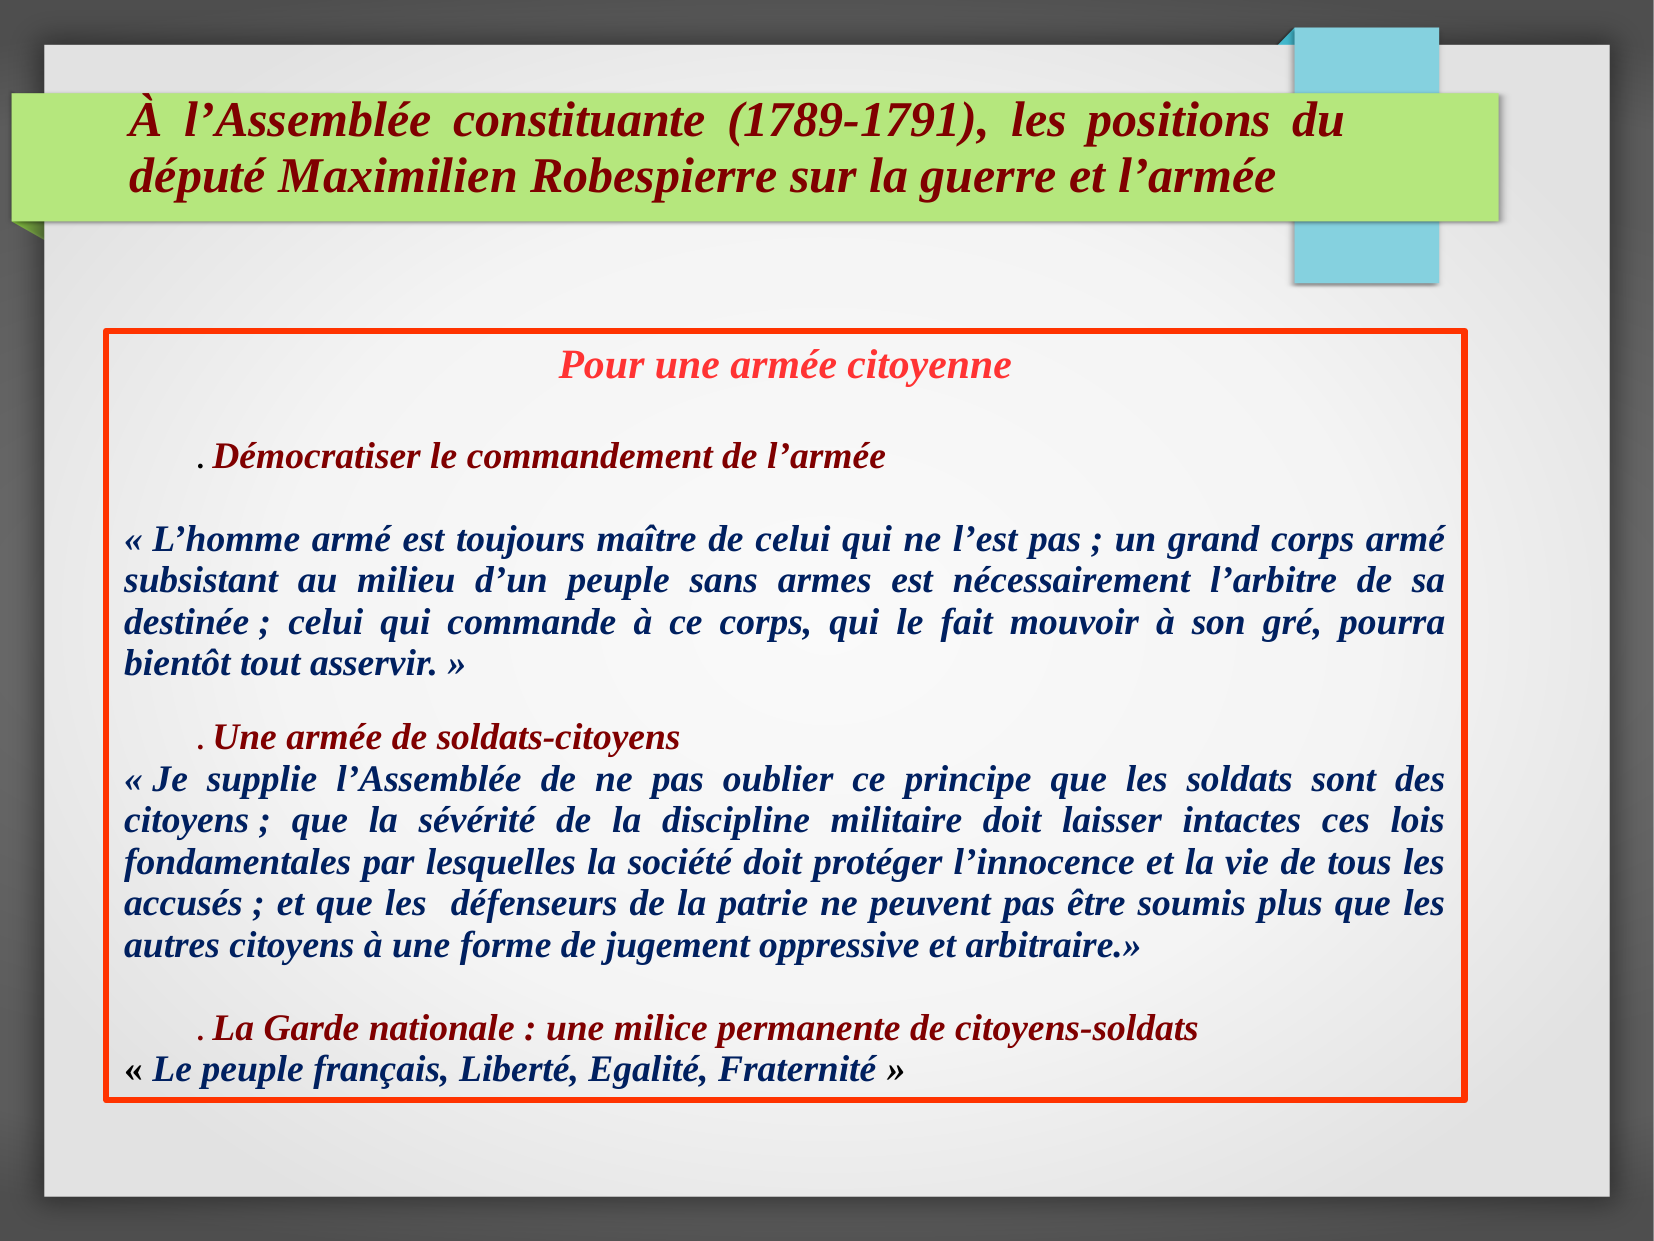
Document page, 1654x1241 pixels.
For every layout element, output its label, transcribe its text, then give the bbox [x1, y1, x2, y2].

text_box Pour une armée citoyenne . Démocratiser le commandement de l’armée « L’homme armé est toujours maître de celui qui ne l’est pas ; un grand corps armé subsistant au milieu d’un peuple sans armes est nécessairement l’arbitre de sa destinée ; celui qui commande à ce corps, qui le fait mouvoir à son gré, pourra bientôt tout asservir. » . Une armée de soldats-citoyens « Je supplie l’Assemblée de ne pas oublier ce principe que les soldats sont des citoyens ; que la sévérité de la discipline militaire doit laisser intactes ces lois fondamentales par lesquelles la société doit protéger l’innocence et la vie de tous les accusés ; et que les défenseurs de la patrie ne peuvent pas être soumis plus que les autres citoyens à une forme de jugement oppressive et arbitraire.» . La Garde nationale : une milice permanente de citoyens-soldats « Le peuple français, Liberté, Egalité, Fraternité » [106, 330, 1465, 1101]
picture [0, 0, 1654, 1241]
title À l’Assemblée constituante (1789-1791), les positions du député Maximilien Robespierre sur la guerre et l’armée [129, 82, 1347, 213]
